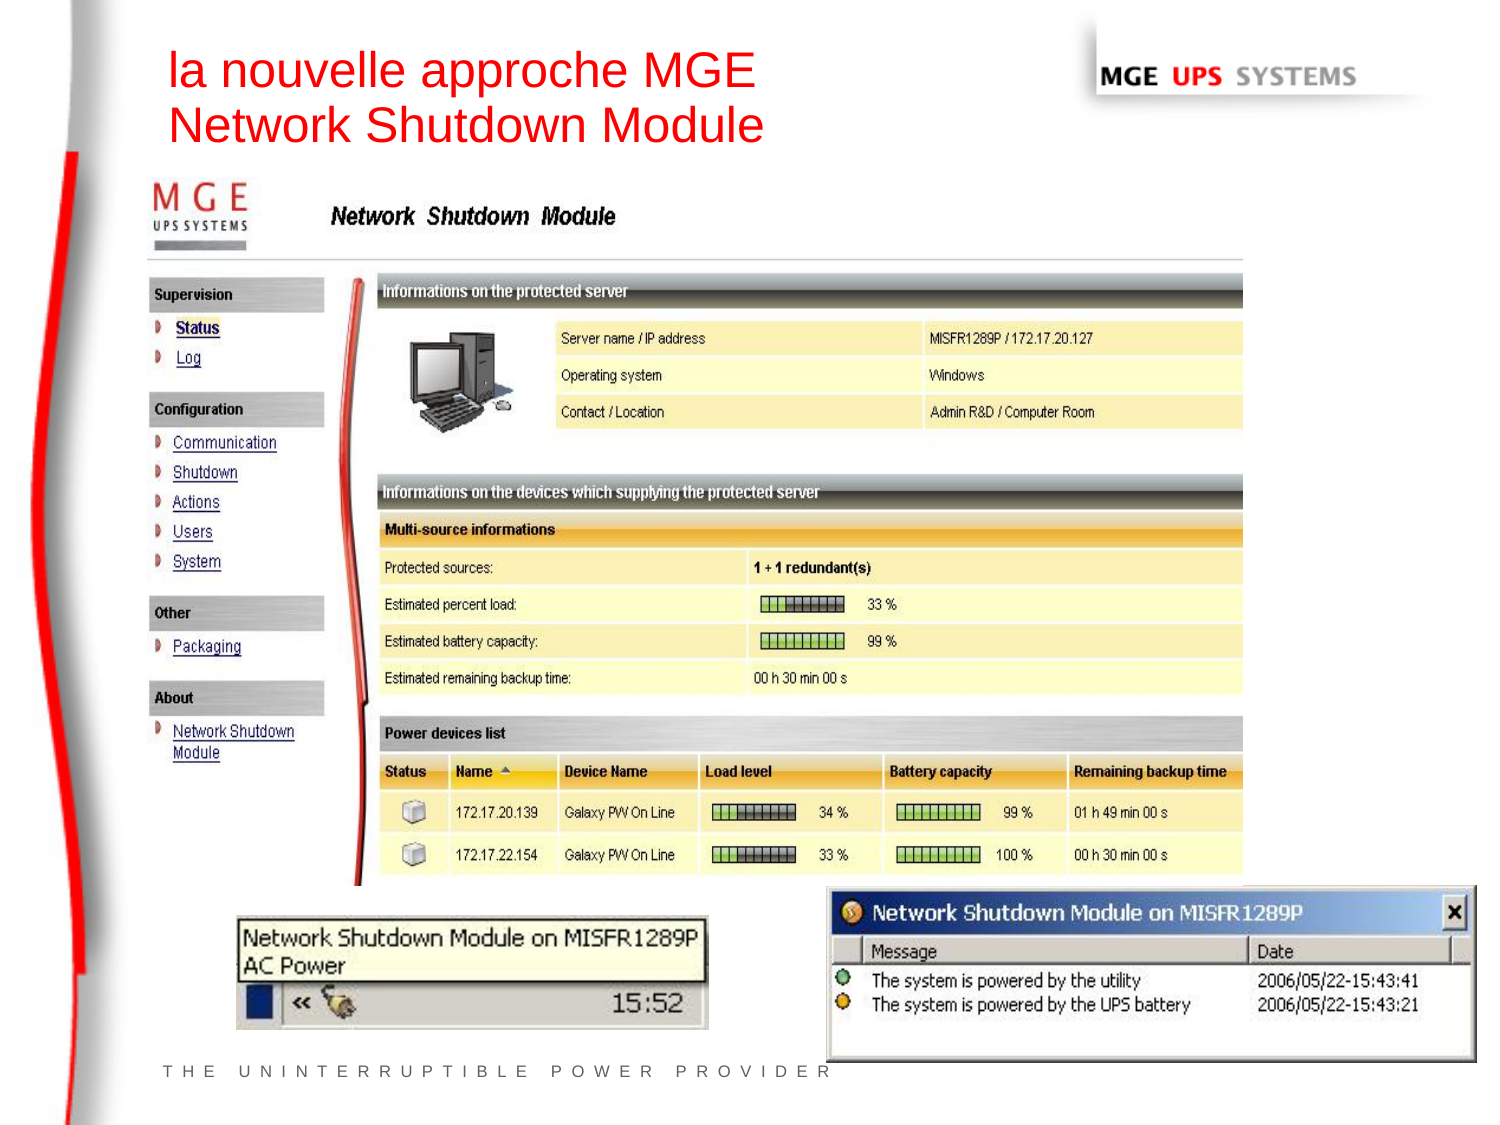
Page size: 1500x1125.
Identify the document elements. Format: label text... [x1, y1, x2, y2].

picture [236, 915, 709, 1030]
title la nouvelle approche MGE Network Shutdown Module [168, 35, 1019, 160]
picture [147, 177, 1477, 1063]
